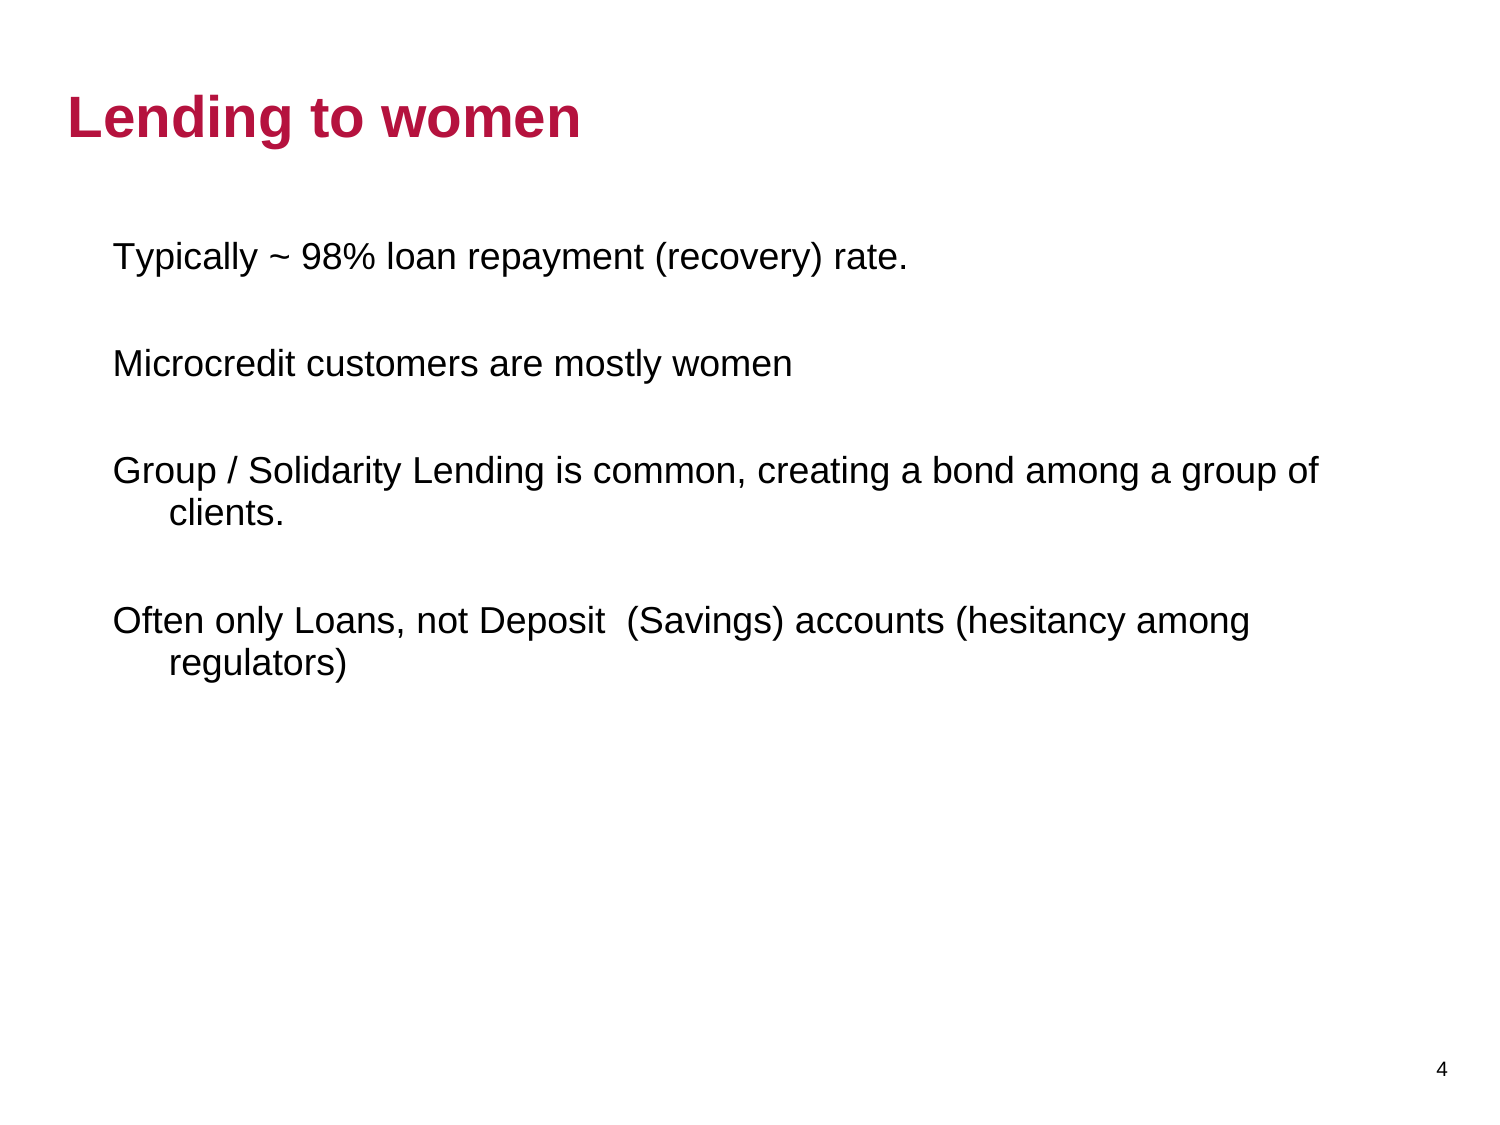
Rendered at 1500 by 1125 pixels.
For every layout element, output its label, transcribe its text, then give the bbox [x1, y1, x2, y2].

title Lending to women [53, 59, 1447, 185]
list Typically ~ 98% loan repayment (recovery) rate. Microcredit customers are mostly women Group / Solidarity Lending is common, creating a bond among a group of clients. Often only Loans, not Deposit (Savings) accounts (hesitancy among regulators) [112, 235, 1350, 938]
